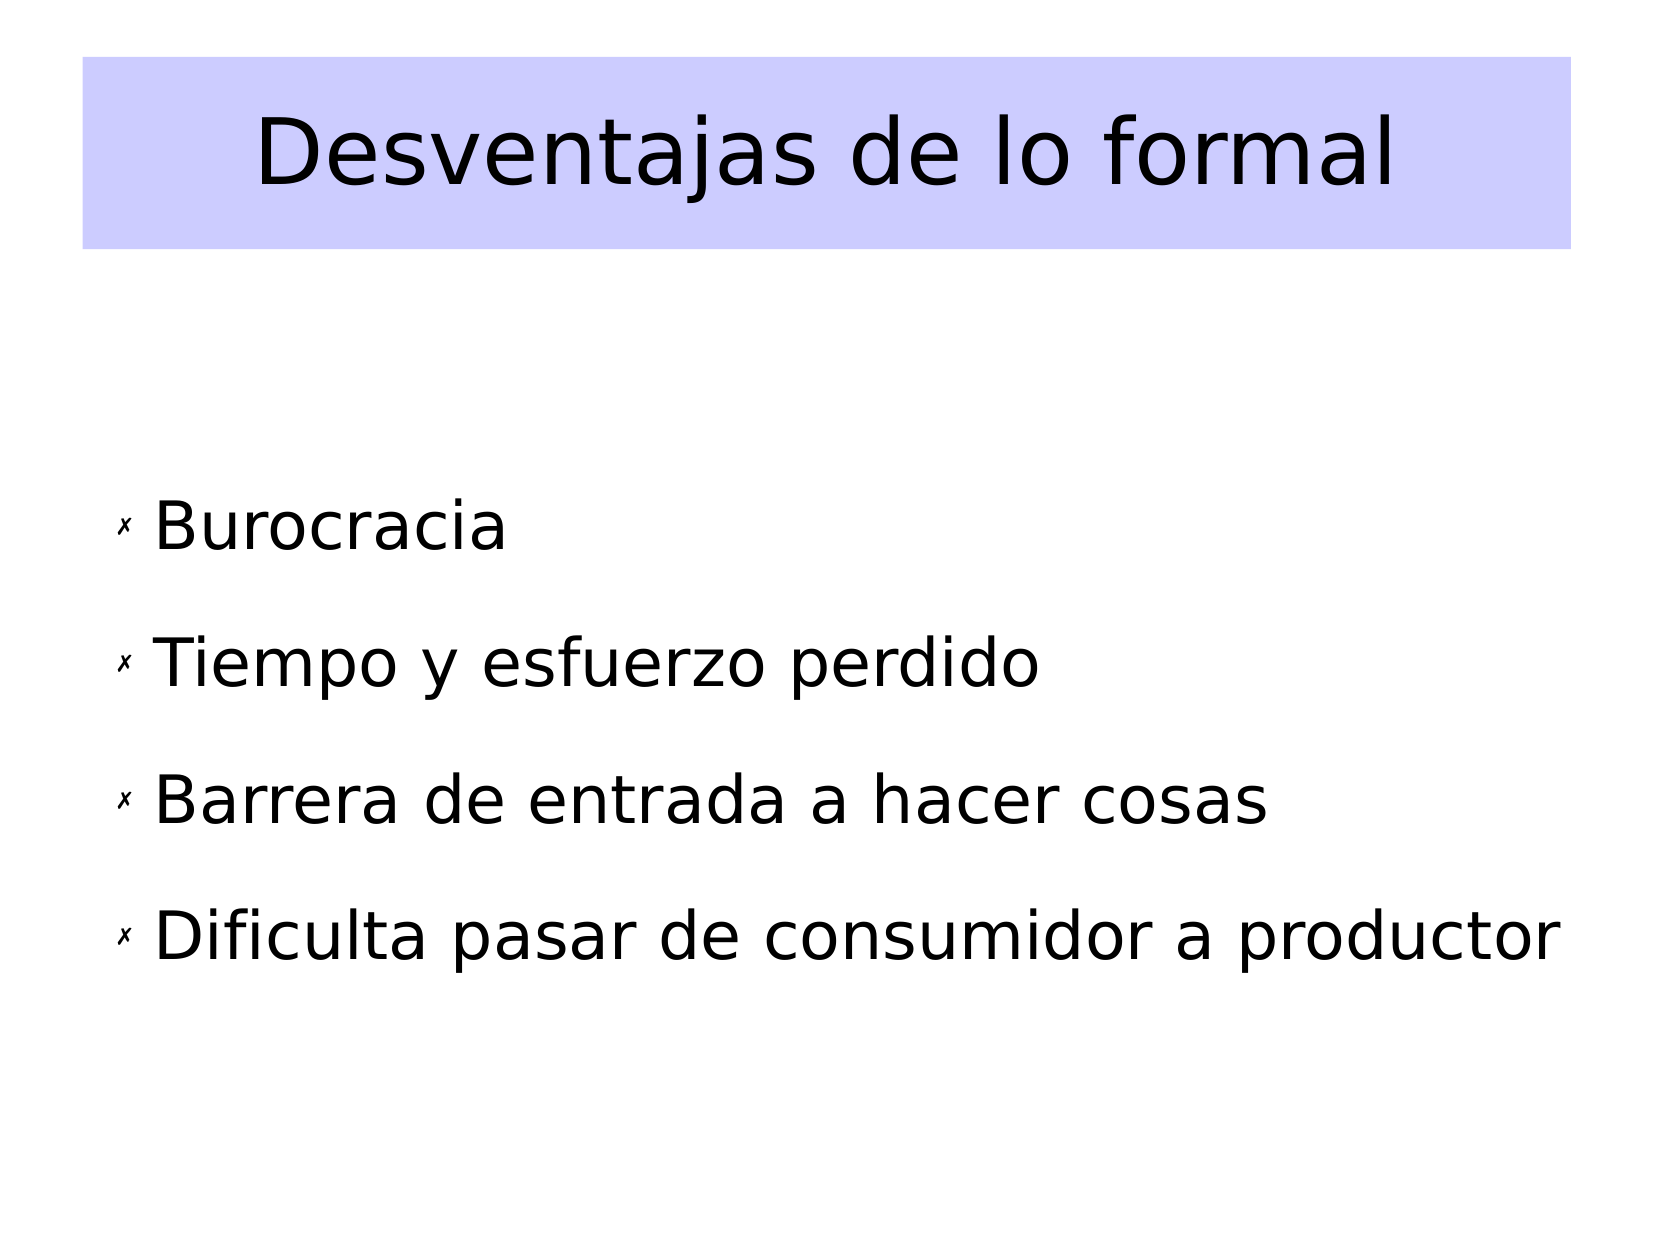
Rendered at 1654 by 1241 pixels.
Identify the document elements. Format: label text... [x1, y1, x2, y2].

title Desventajas de lo formal [82, 56, 1571, 250]
subtitle Burocracia Tiempo y esfuerzo perdido Barrera de entrada a hacer cosas Dificulta pasar de consumidor a productor [82, 354, 1571, 1109]
